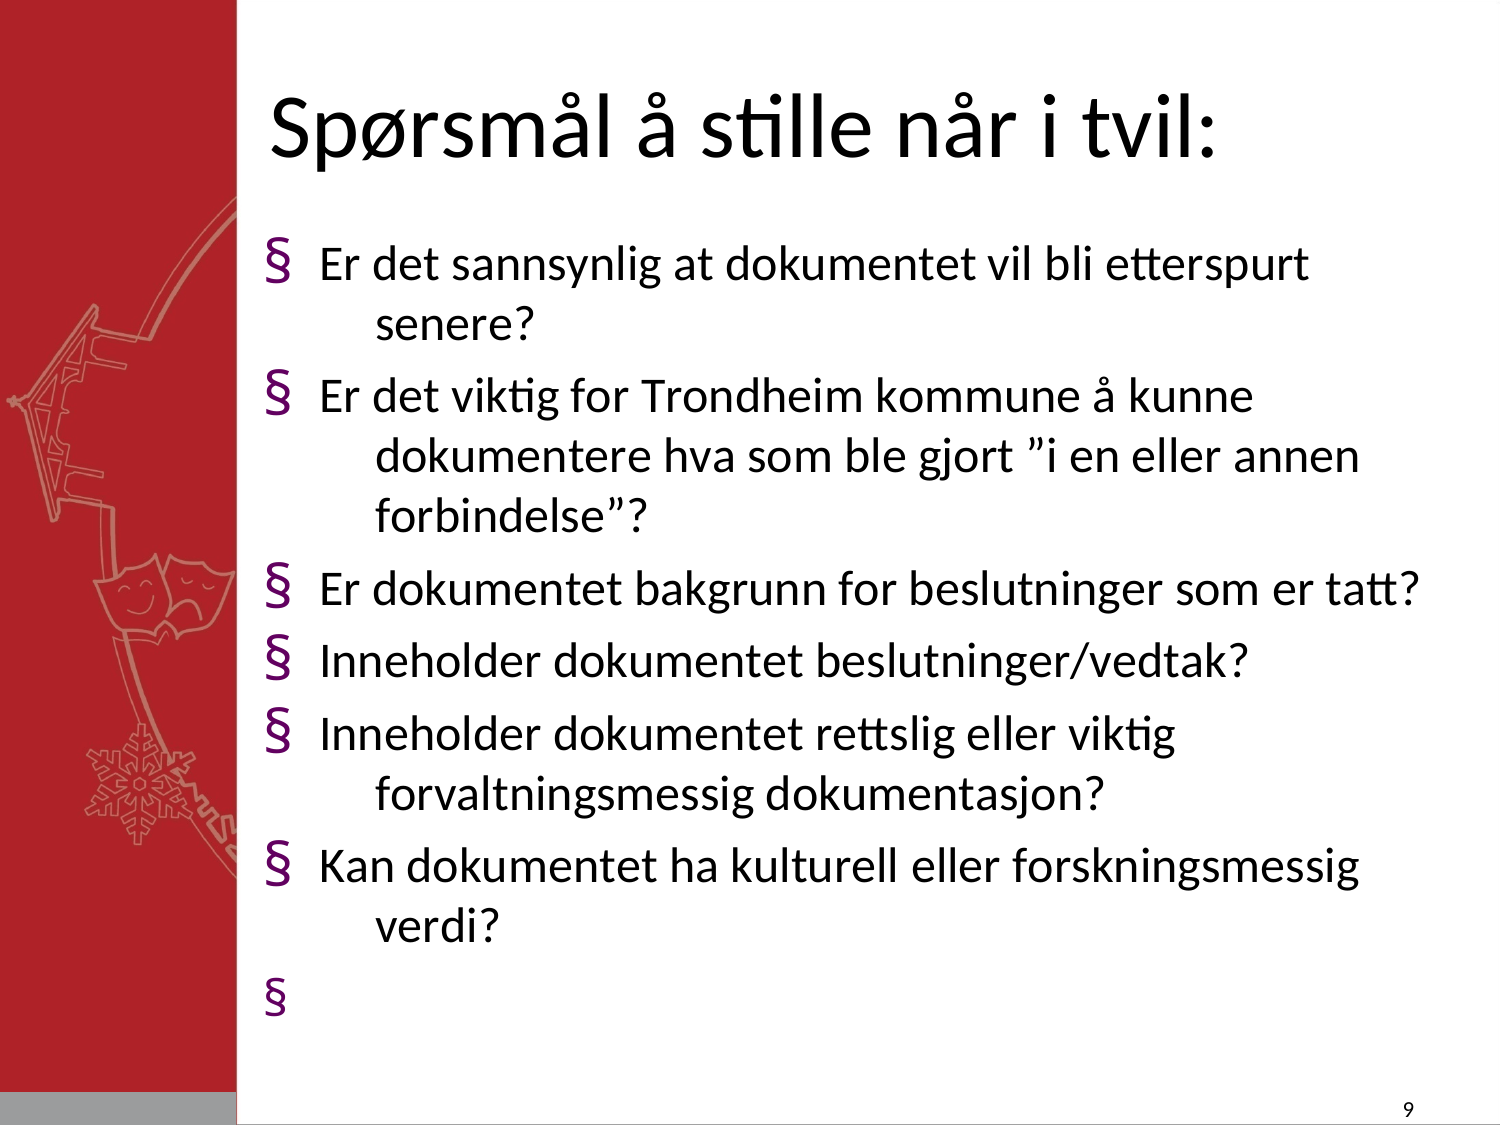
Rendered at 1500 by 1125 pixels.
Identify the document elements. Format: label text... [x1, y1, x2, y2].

list Er det sannsynlig at dokumentet vil bli etterspurt senere? Er det viktig for Trondheim kommune å kunne dokumentere hva som ble gjort ”i en eller annen forbindelse”? Er dokumentet bakgrunn for beslutninger som er tatt? Inneholder dokumentet beslutninger/vedtak? Inneholder dokumentet rettslig eller viktig forvaltningsmessig dokumentasjon? Kan dokumentet ha kulturell eller forskningsmessig verdi? [247, 222, 1477, 1070]
text_box [1387, 1086, 1489, 1120]
title Spørsmål å stille når i tvil: [269, 0, 1477, 183]
